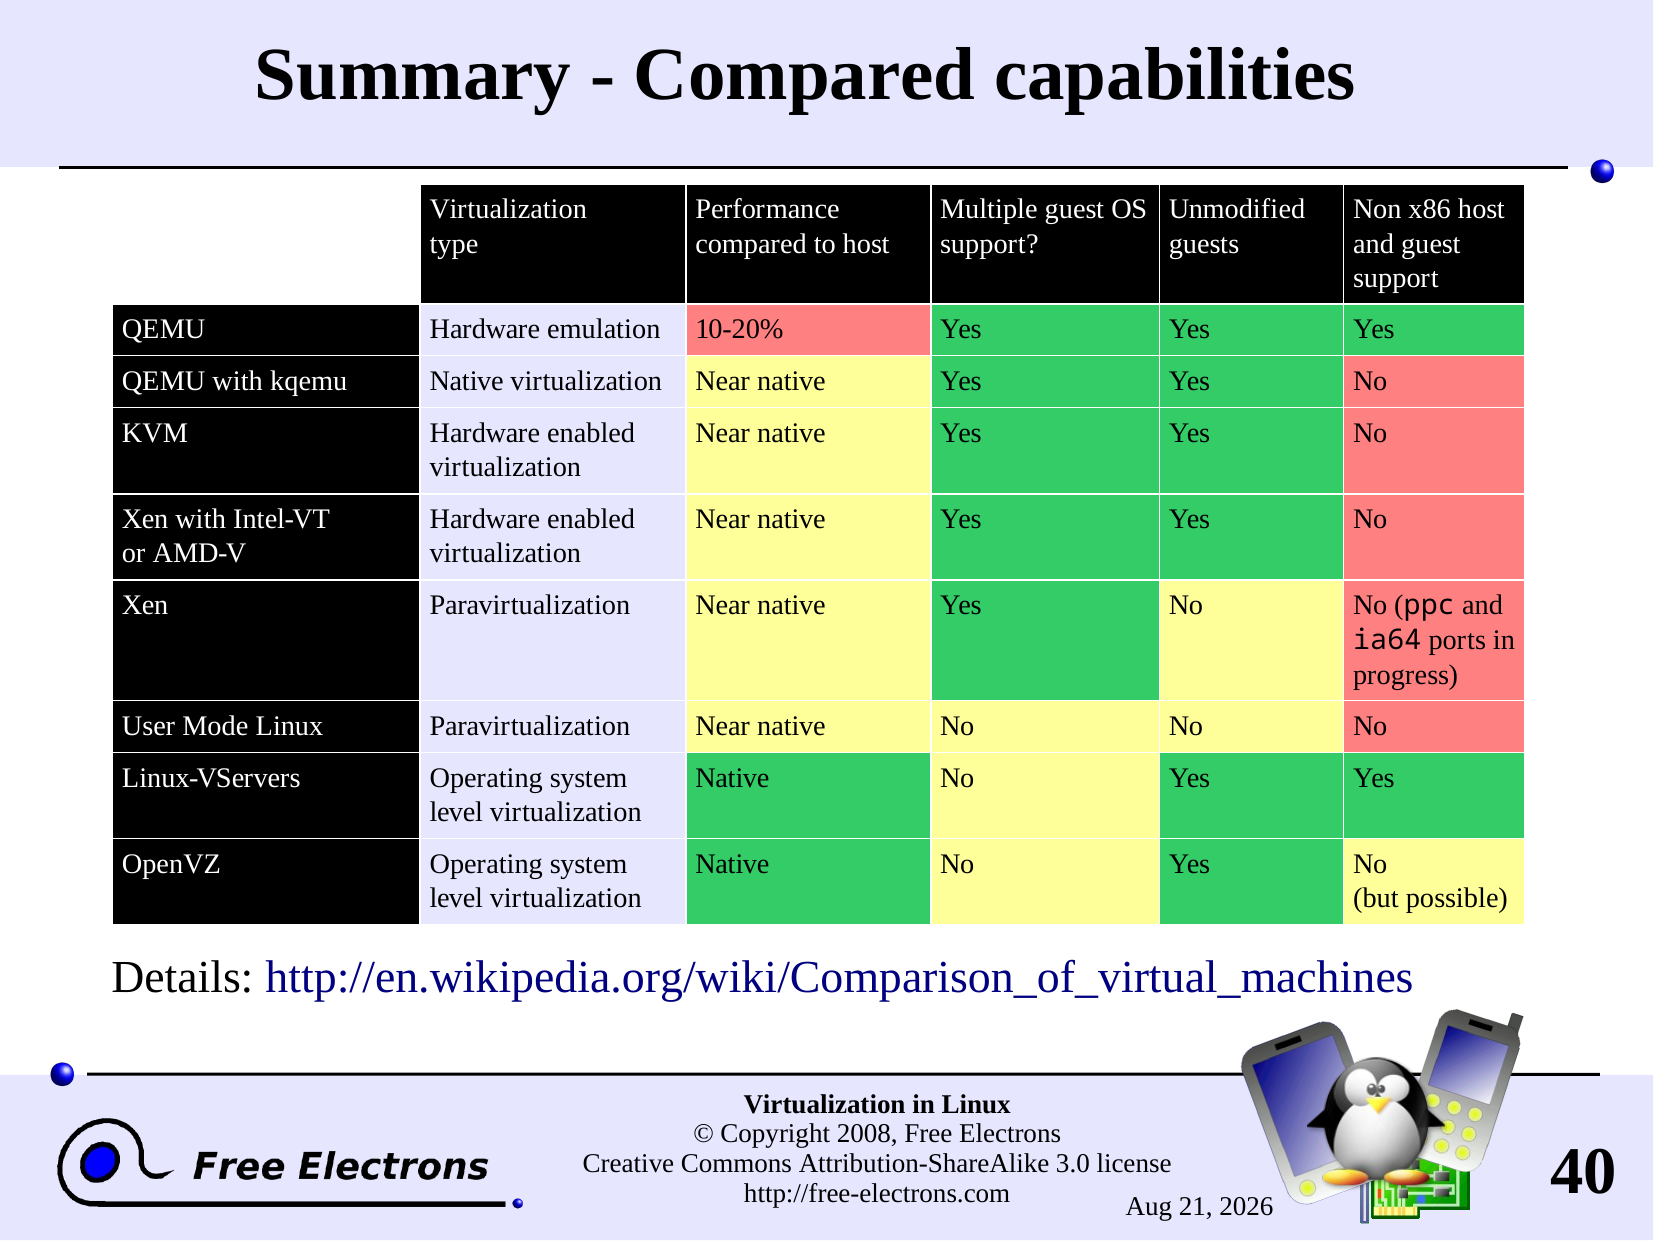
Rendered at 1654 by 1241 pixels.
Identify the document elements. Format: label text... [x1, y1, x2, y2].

title Summary - Compared capabilities [60, 25, 1551, 124]
picture [1225, 1010, 1538, 1241]
picture [50, 1107, 527, 1216]
chart [112, 183, 1525, 1034]
text_box Details: http://en.wikipedia.org/wiki/Comparison_of_virtual_machines [111, 951, 1415, 1008]
